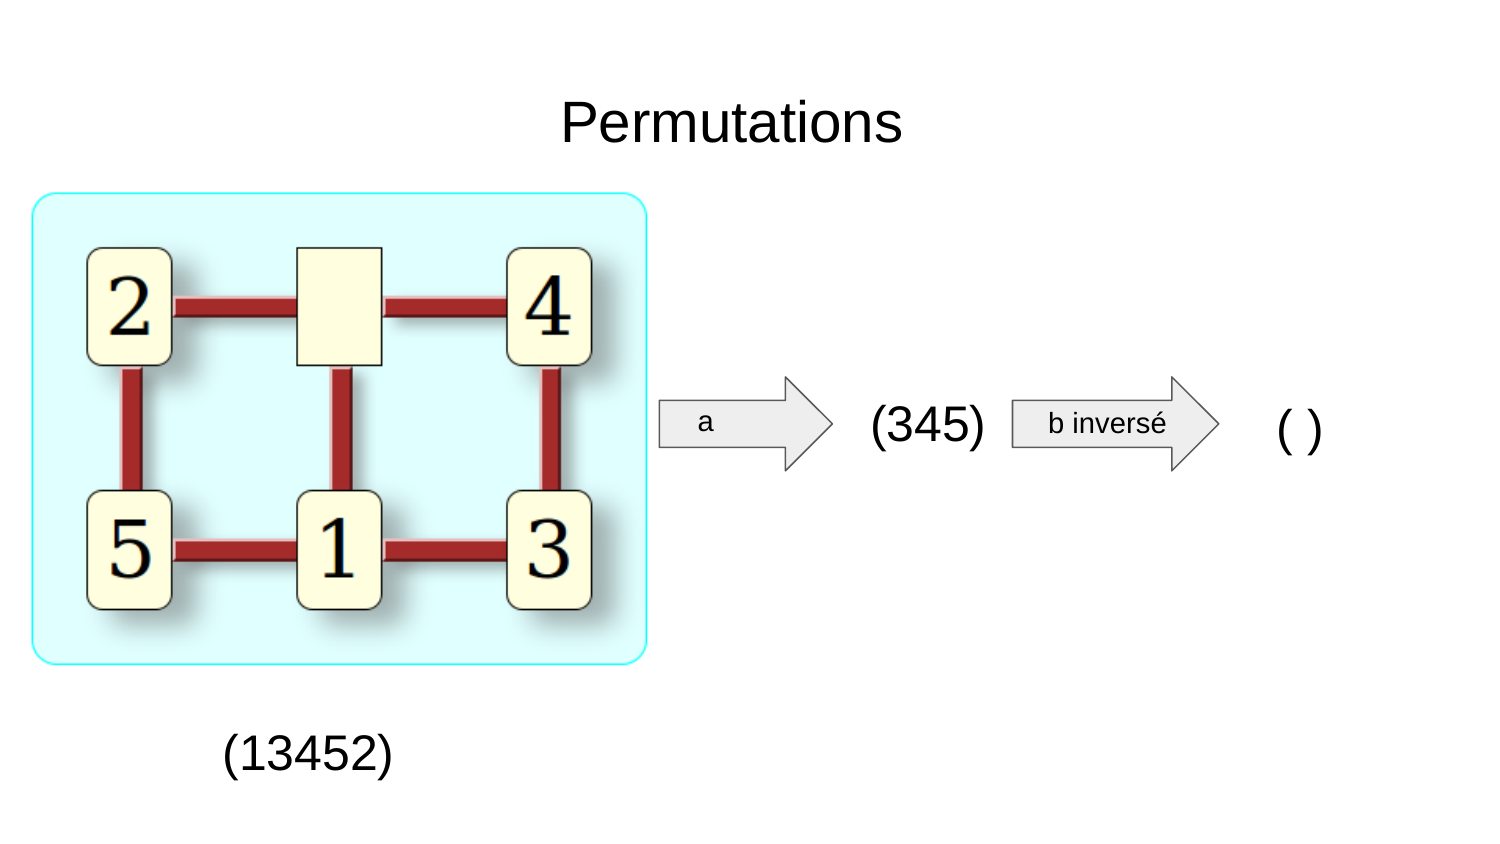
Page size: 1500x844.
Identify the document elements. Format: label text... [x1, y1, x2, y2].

text_box [1171, 376, 1184, 389]
text_box a [682, 387, 845, 482]
text_box (345) [855, 376, 1101, 485]
text_box [659, 400, 682, 448]
picture [24, 188, 660, 681]
text_box [1012, 400, 1033, 448]
text_box (13452) [207, 705, 660, 800]
text_box ( ) [1261, 380, 1412, 489]
text_box b inversé [1033, 389, 1219, 472]
title Permutations [544, 69, 956, 164]
text_box [785, 376, 796, 387]
